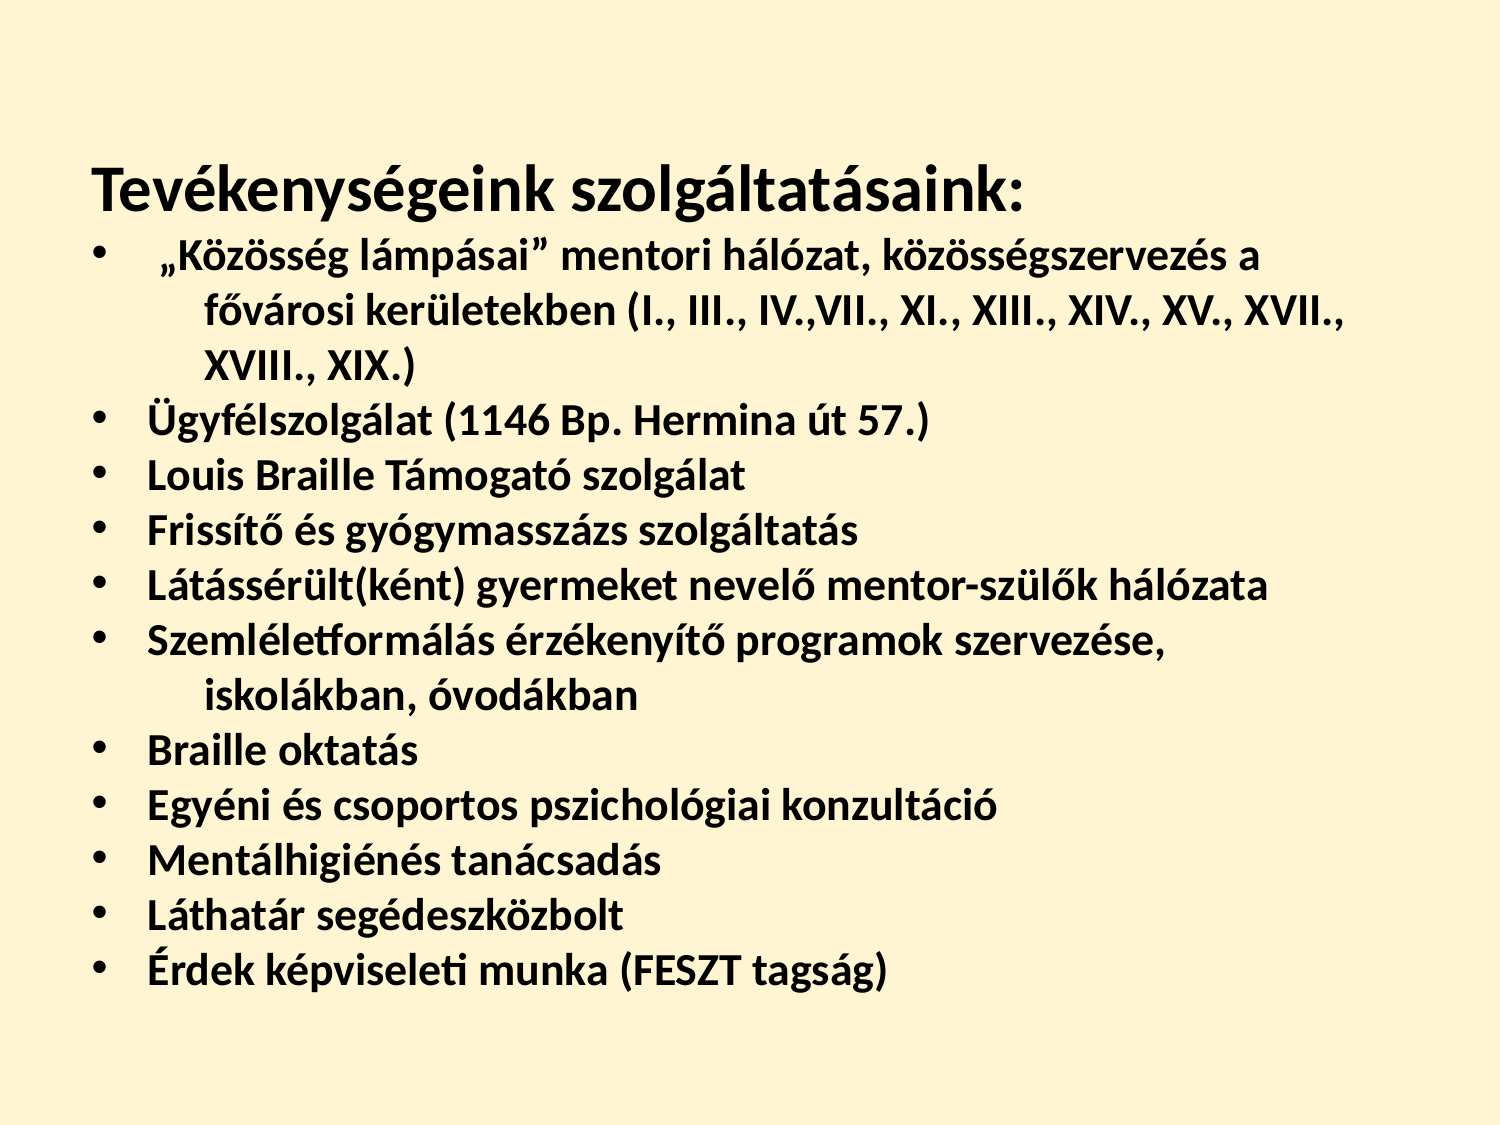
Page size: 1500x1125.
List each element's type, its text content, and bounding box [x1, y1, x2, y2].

text_box Tevékenységeink szolgáltatásaink: „Közösség lámpásai” mentori hálózat, közösségszervezés a fővárosi kerületekben (I., III., IV.,VII., XI., XIII., XIV., XV., XVII., XVIII., XIX.) Ügyfélszolgálat (1146 Bp. Hermina út 57.) Louis Braille Támogató szolgálat Frissítő és gyógymasszázs szolgáltatás Látássérült(ként) gyermeket nevelő mentor-szülők hálózata Szemléletformálás érzékenyítő programok szervezése, iskolákban, óvodákban Braille oktatás Egyéni és csoportos pszichológiai konzultáció Mentálhigiénés tanácsadás Láthatár segédeszközbolt Érdek képviseleti munka (FESZT tagság) [77, 137, 1376, 1002]
